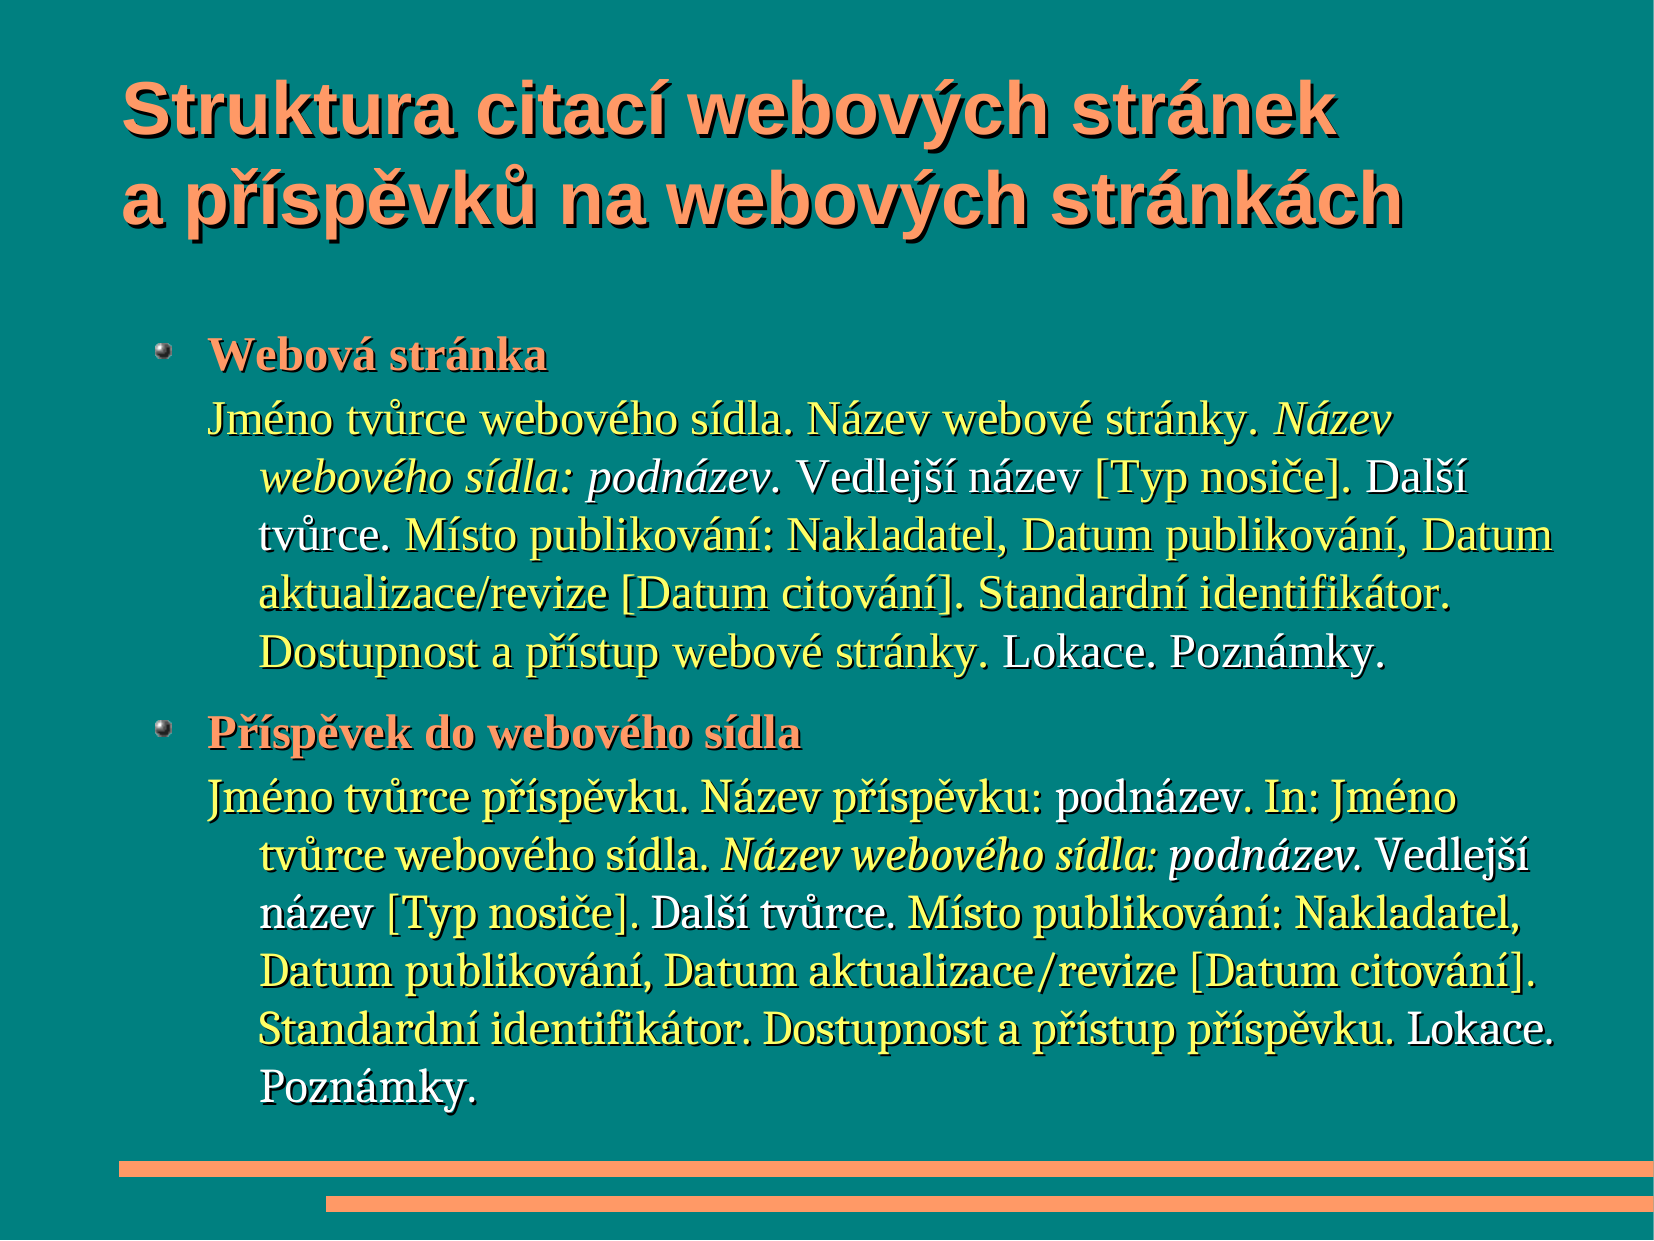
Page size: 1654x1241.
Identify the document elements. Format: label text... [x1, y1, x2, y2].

list Webová stránka Jméno tvůrce webového sídla. Název webové stránky. Název webového sídla: podnázev. Vedlejší název [Typ nosiče]. Další tvůrce. Místo publikování: Nakladatel, Datum publikování, Datum aktualizace/revize [Datum citování]. Standardní identifikátor. Dostupnost a přístup webové stránky. Lokace. Poznámky. Příspěvek do webového sídla Jméno tvůrce příspěvku. Název příspěvku: podnázev. In: Jméno tvůrce webového sídla. Název webového sídla: podnázev. Vedlejší název [Typ nosiče]. Další tvůrce. Místo publikování: Nakladatel, Datum publikování, Datum aktualizace/revize [Datum citování]. Standardní identifikátor. Dostupnost a přístup příspěvku. Lokace. Poznámky. [121, 322, 1561, 1132]
title Struktura citací webových stránek a příspěvků na webových stránkách [121, 46, 1534, 254]
